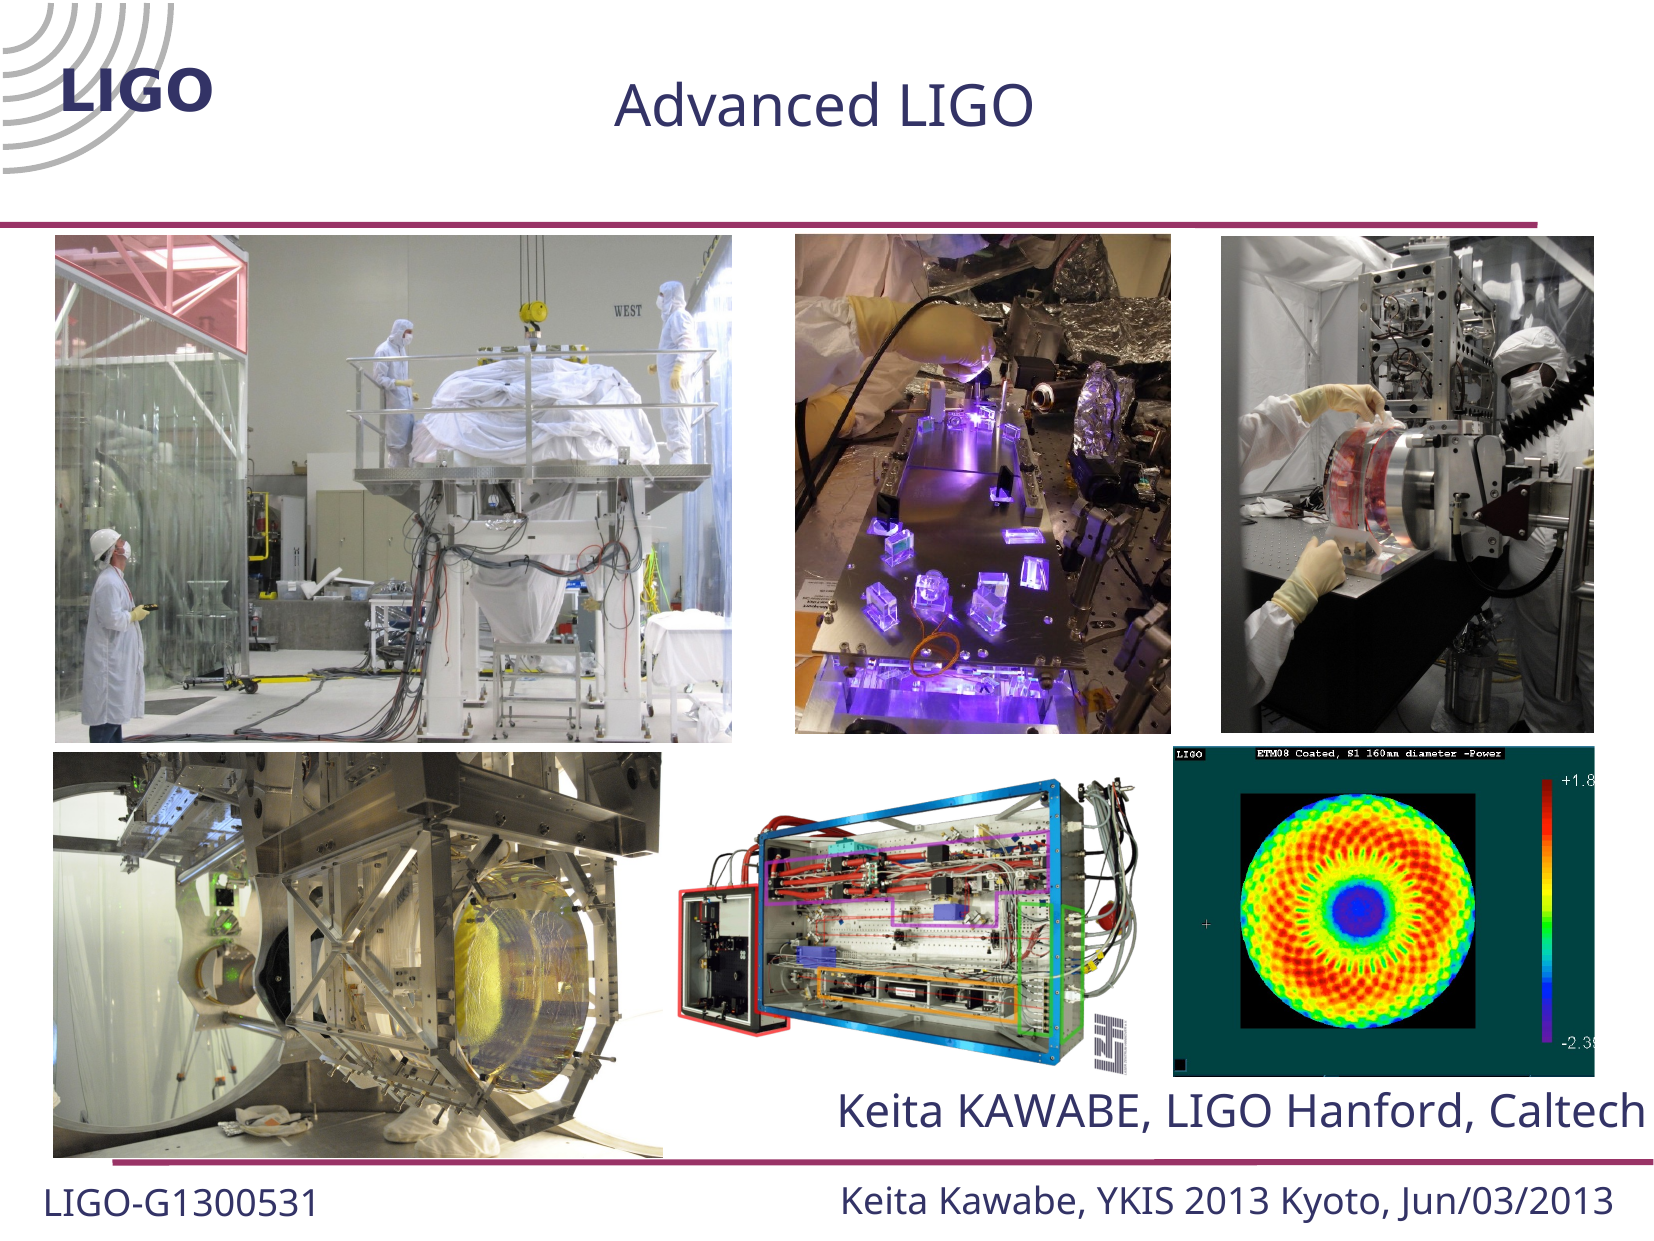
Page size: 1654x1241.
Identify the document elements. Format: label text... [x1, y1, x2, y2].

picture [677, 769, 1140, 1085]
picture [795, 233, 1171, 734]
picture [53, 752, 663, 1158]
title Advanced LIGO [187, 0, 1463, 208]
text_box Keita KAWABE, LIGO Hanford, Caltech [836, 1078, 1641, 1139]
picture [1173, 746, 1595, 1078]
picture [1221, 236, 1594, 733]
picture [55, 235, 732, 743]
